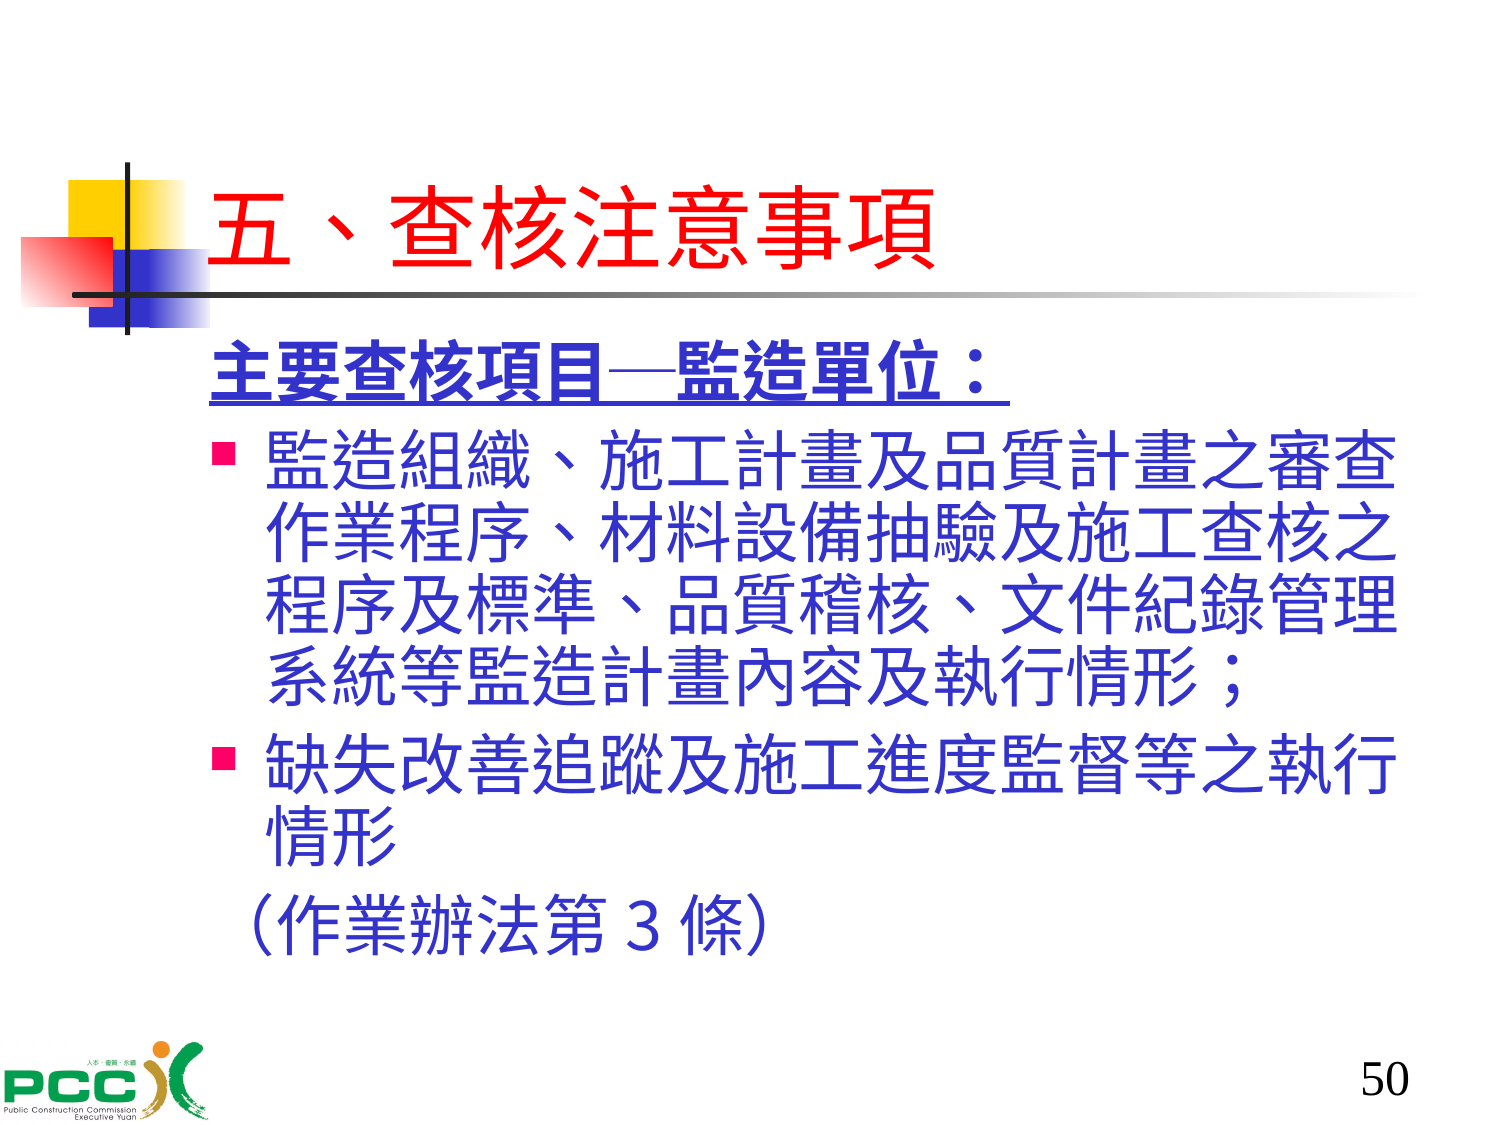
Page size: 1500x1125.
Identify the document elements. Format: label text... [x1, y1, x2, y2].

title 五、查核注意事項 [188, 101, 1468, 289]
picture [0, 1037, 226, 1125]
list 主要查核項目─監造單位： 監造組織、施工計畫及品質計畫之審查作業程序、材料設備抽驗及施工查核之程序及標準、品質稽核、文件紀錄管理系統等監造計畫內容及執行情形； 缺失改善追蹤及施工進度監督等之執行情形 （作業辦法第3條） [193, 331, 1469, 1007]
